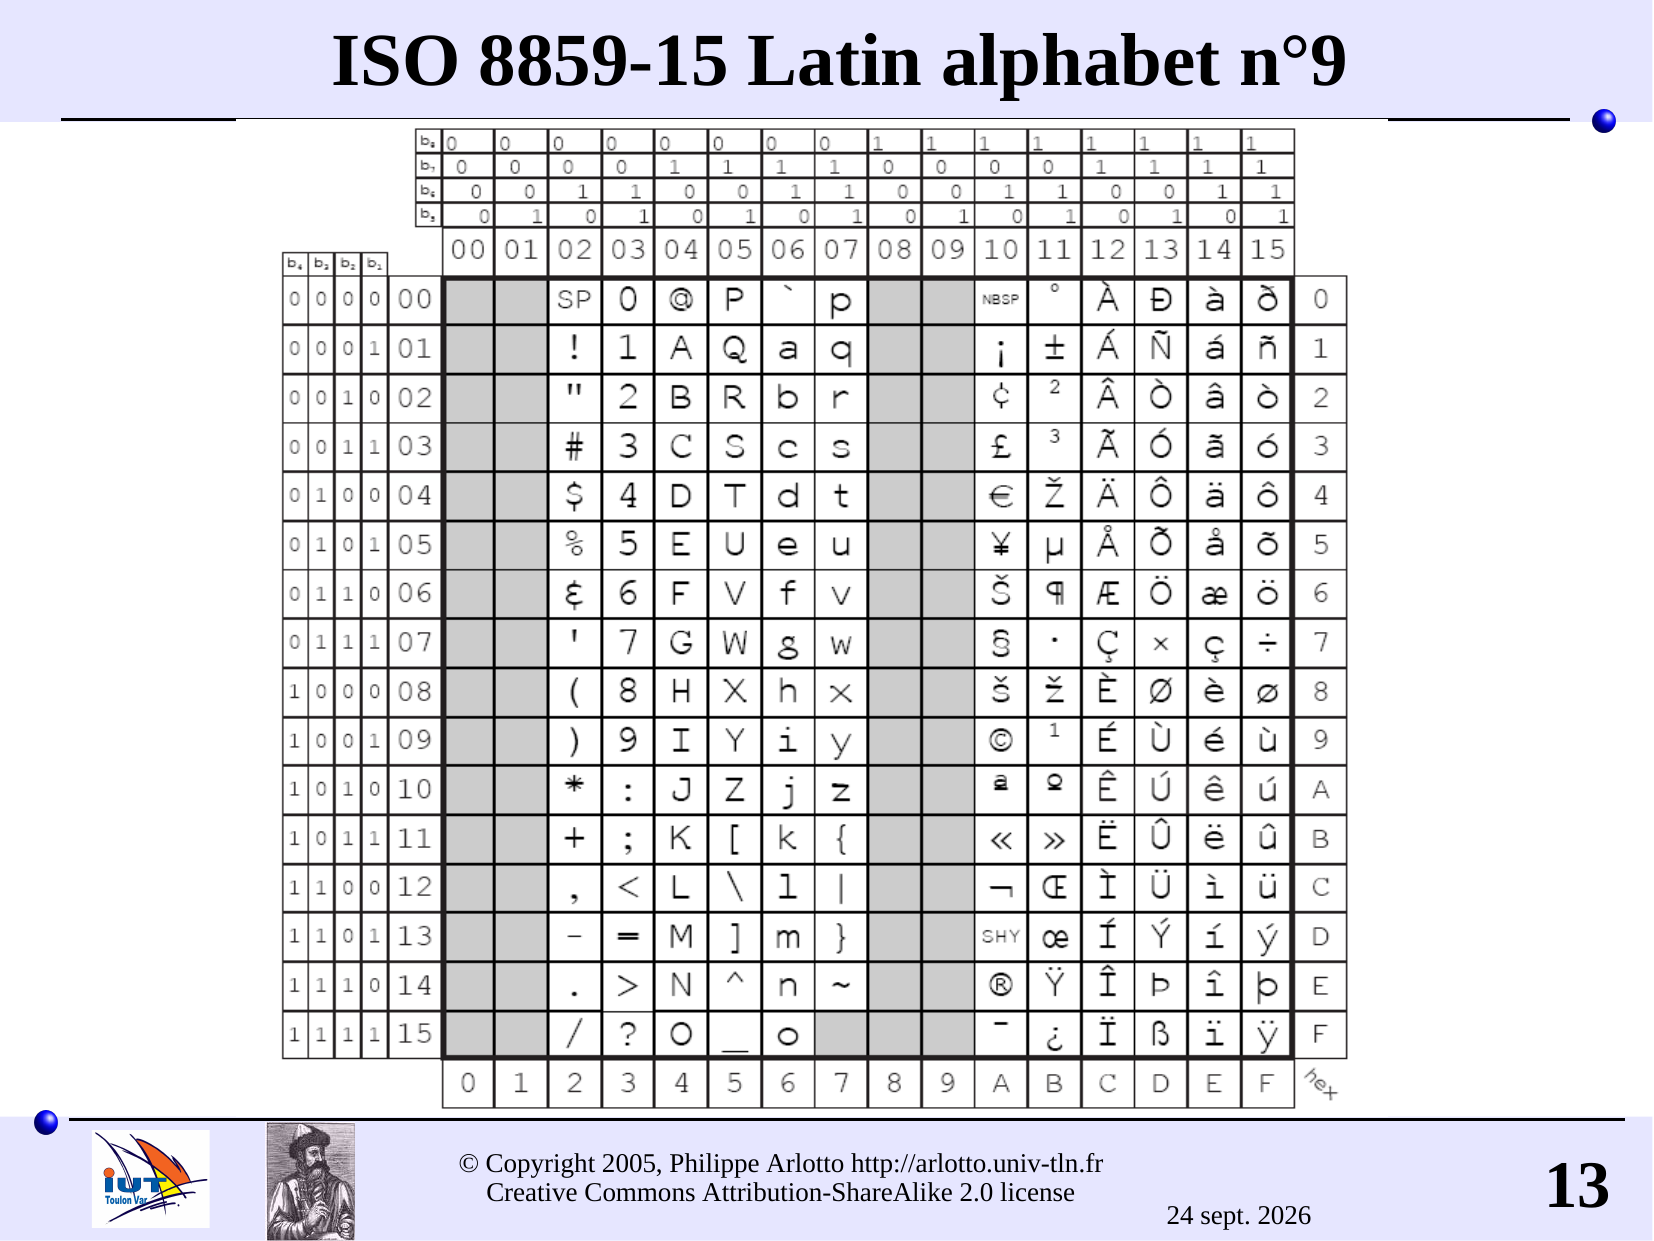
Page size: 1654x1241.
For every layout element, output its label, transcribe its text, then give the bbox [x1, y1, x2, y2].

title ISO 8859-15 Latin alphabet n°9 [95, 11, 1585, 110]
picture [236, 119, 1388, 1117]
picture [265, 1122, 355, 1241]
